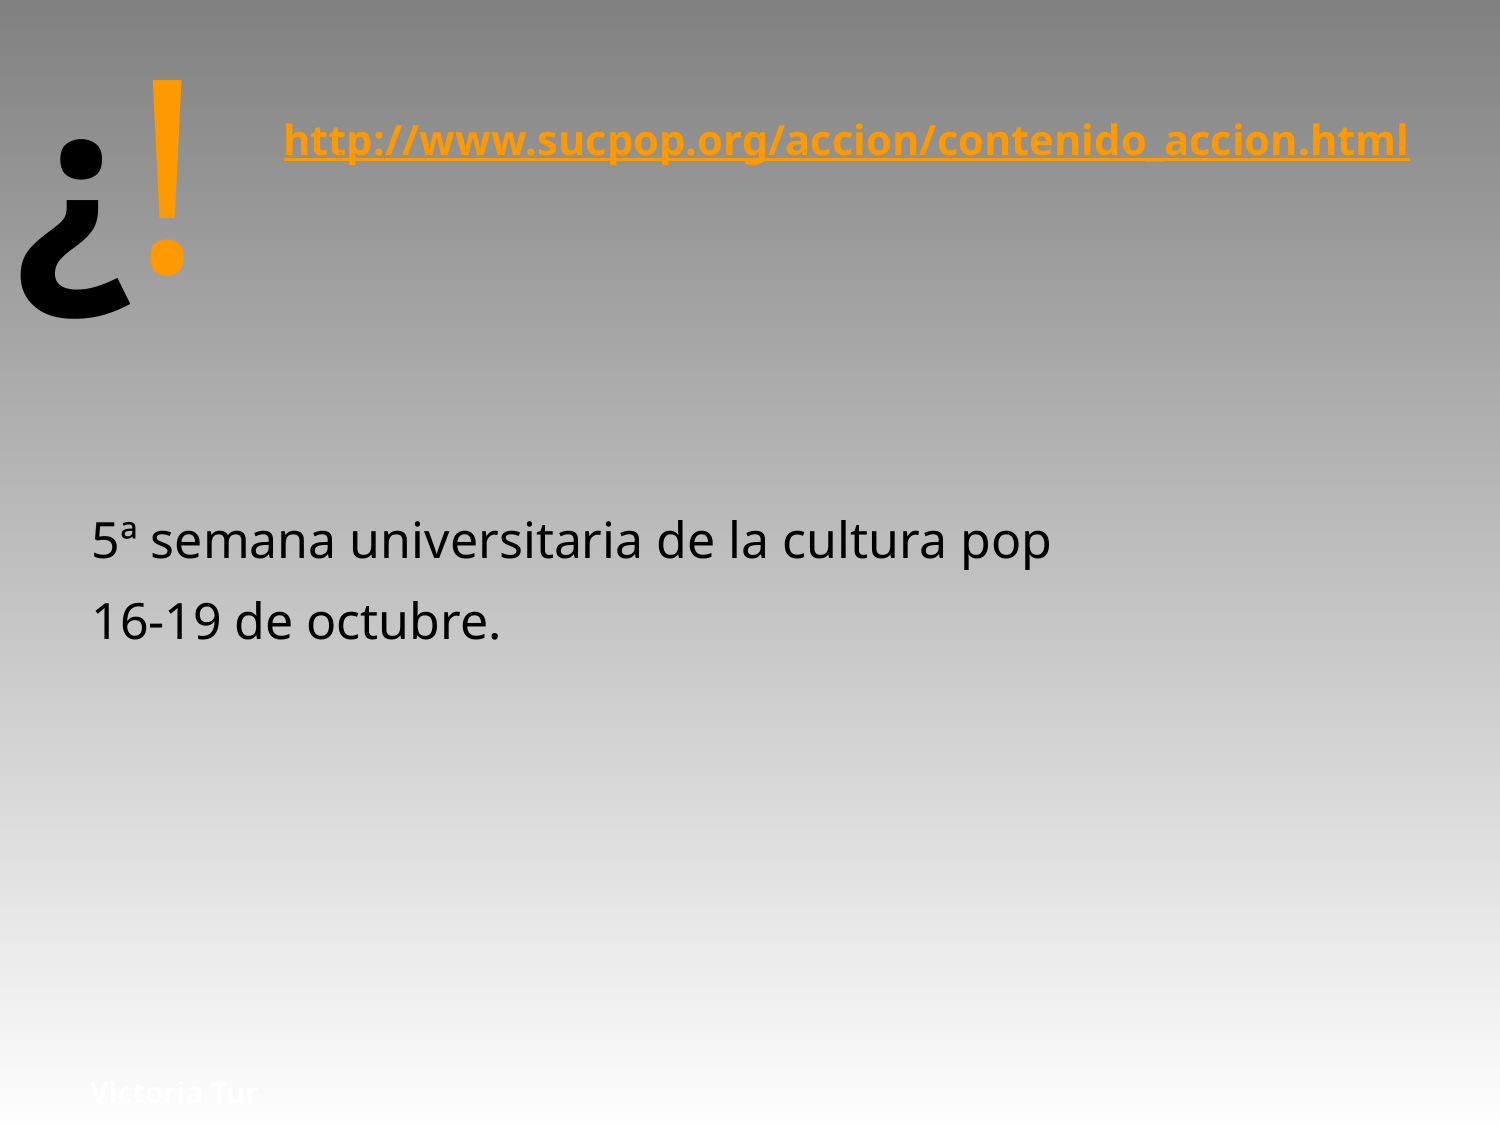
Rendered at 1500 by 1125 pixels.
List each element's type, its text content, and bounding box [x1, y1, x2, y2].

list 5ª semana universitaria de la cultura pop 16-19 de octubre. [76, 255, 1427, 998]
title http://www.sucpop.org/accion/contenido_accion.html [75, 45, 1426, 233]
